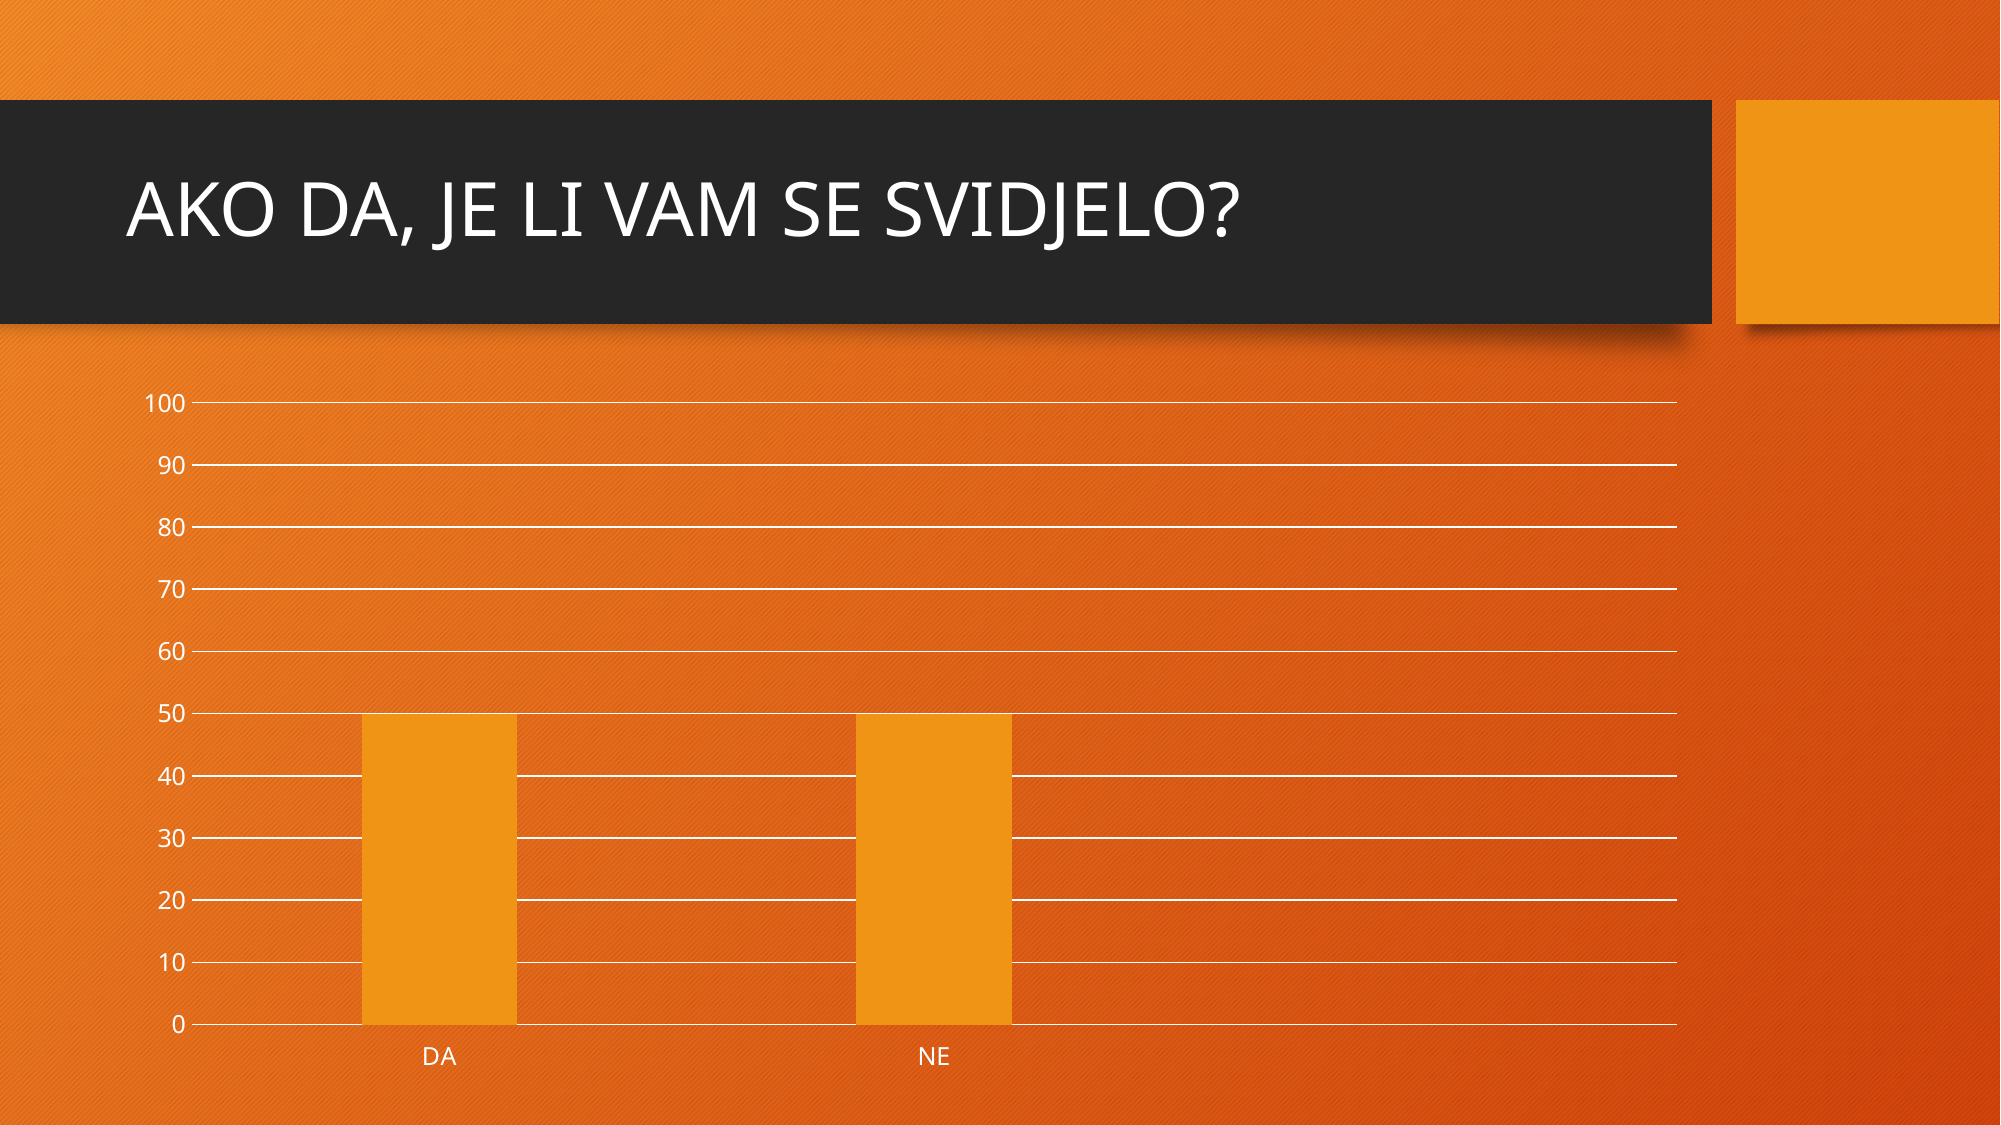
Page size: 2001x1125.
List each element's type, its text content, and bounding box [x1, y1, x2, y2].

title AKO DA, JE LI VAM SE SVIDJELO? [111, 123, 1689, 301]
chart [111, 371, 1709, 1089]
